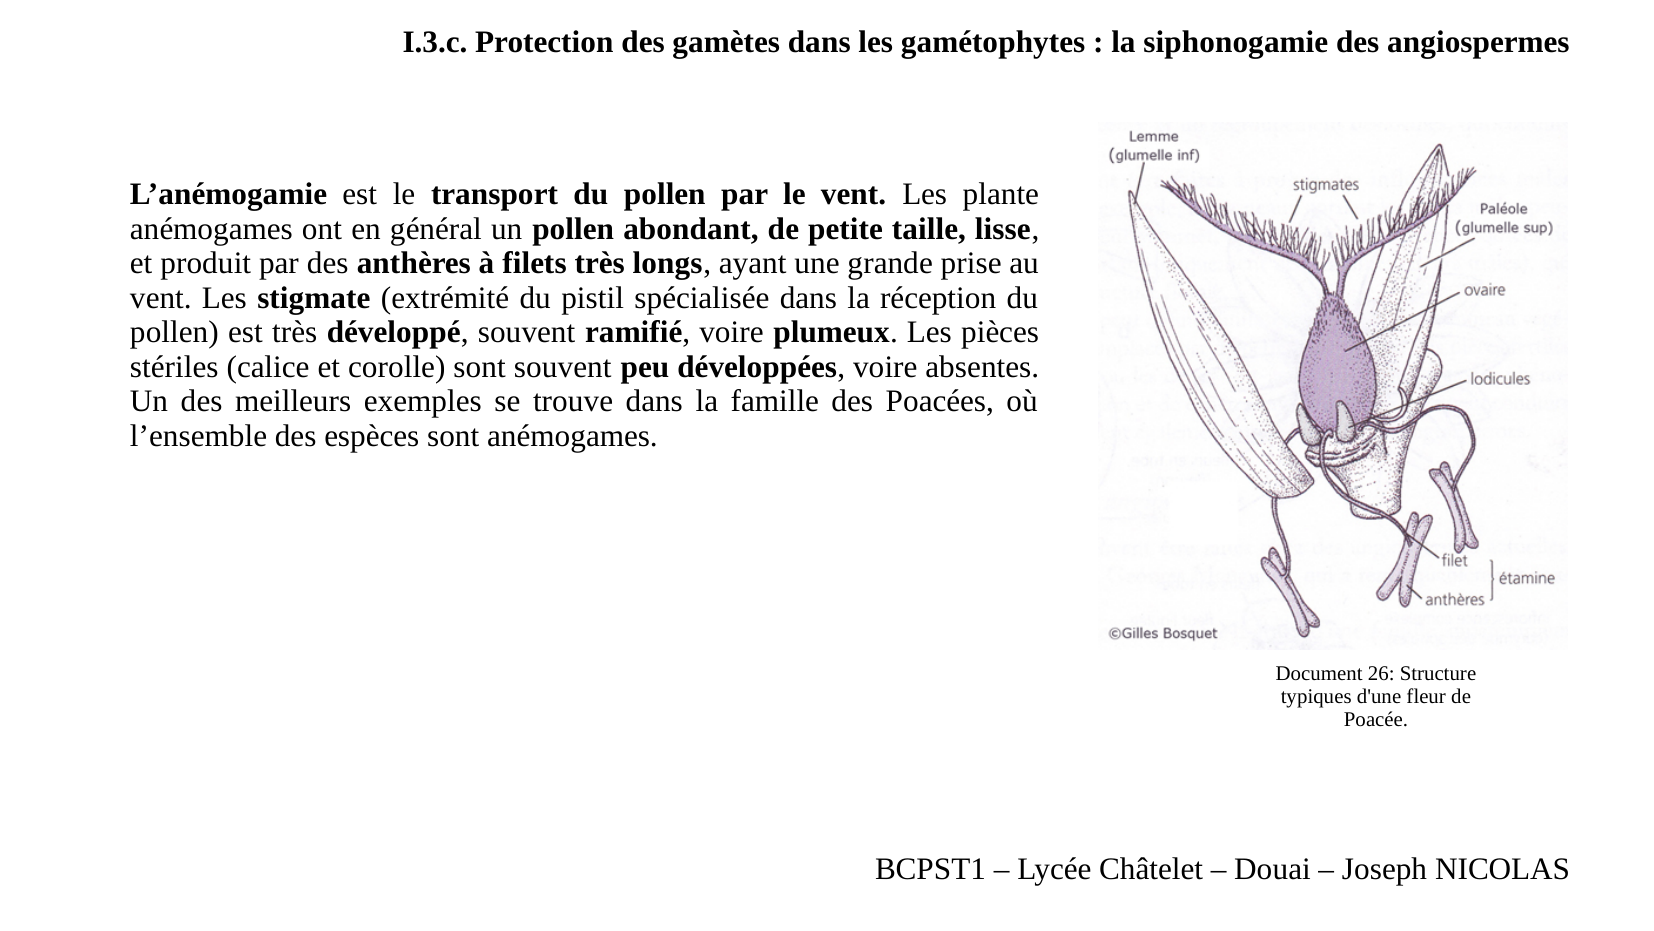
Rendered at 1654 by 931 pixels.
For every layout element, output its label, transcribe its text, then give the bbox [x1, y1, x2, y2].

picture [1098, 122, 1568, 650]
text_box L’anémogamie est le transport du pollen par le vent. Les plante anémogames ont en général un pollen abondant, de petite taille, lisse, et produit par des anthères à filets très longs, ayant une grande prise au vent. Les stigmate (extrémité du pistil spécialisée dans la réception du pollen) est très développé, souvent ramifié, voire plumeux. Les pièces stériles (calice et corolle) sont souvent peu développées, voire absentes. Un des meilleurs exemples se trouve dans la famille des Poacées, où l’ensemble des espèces sont anémogames. [129, 177, 1040, 508]
text_box Document 26: Structure typiques d'une fleur de Poacée. [1263, 650, 1489, 815]
text_box BCPST1 – Lycée Châtelet – Douai – Joseph NICOLAS [637, 832, 1571, 905]
text_box I.3.c. Protection des gamètes dans les gamétophytes : la siphonogamie des angiospermes [165, 5, 1572, 78]
